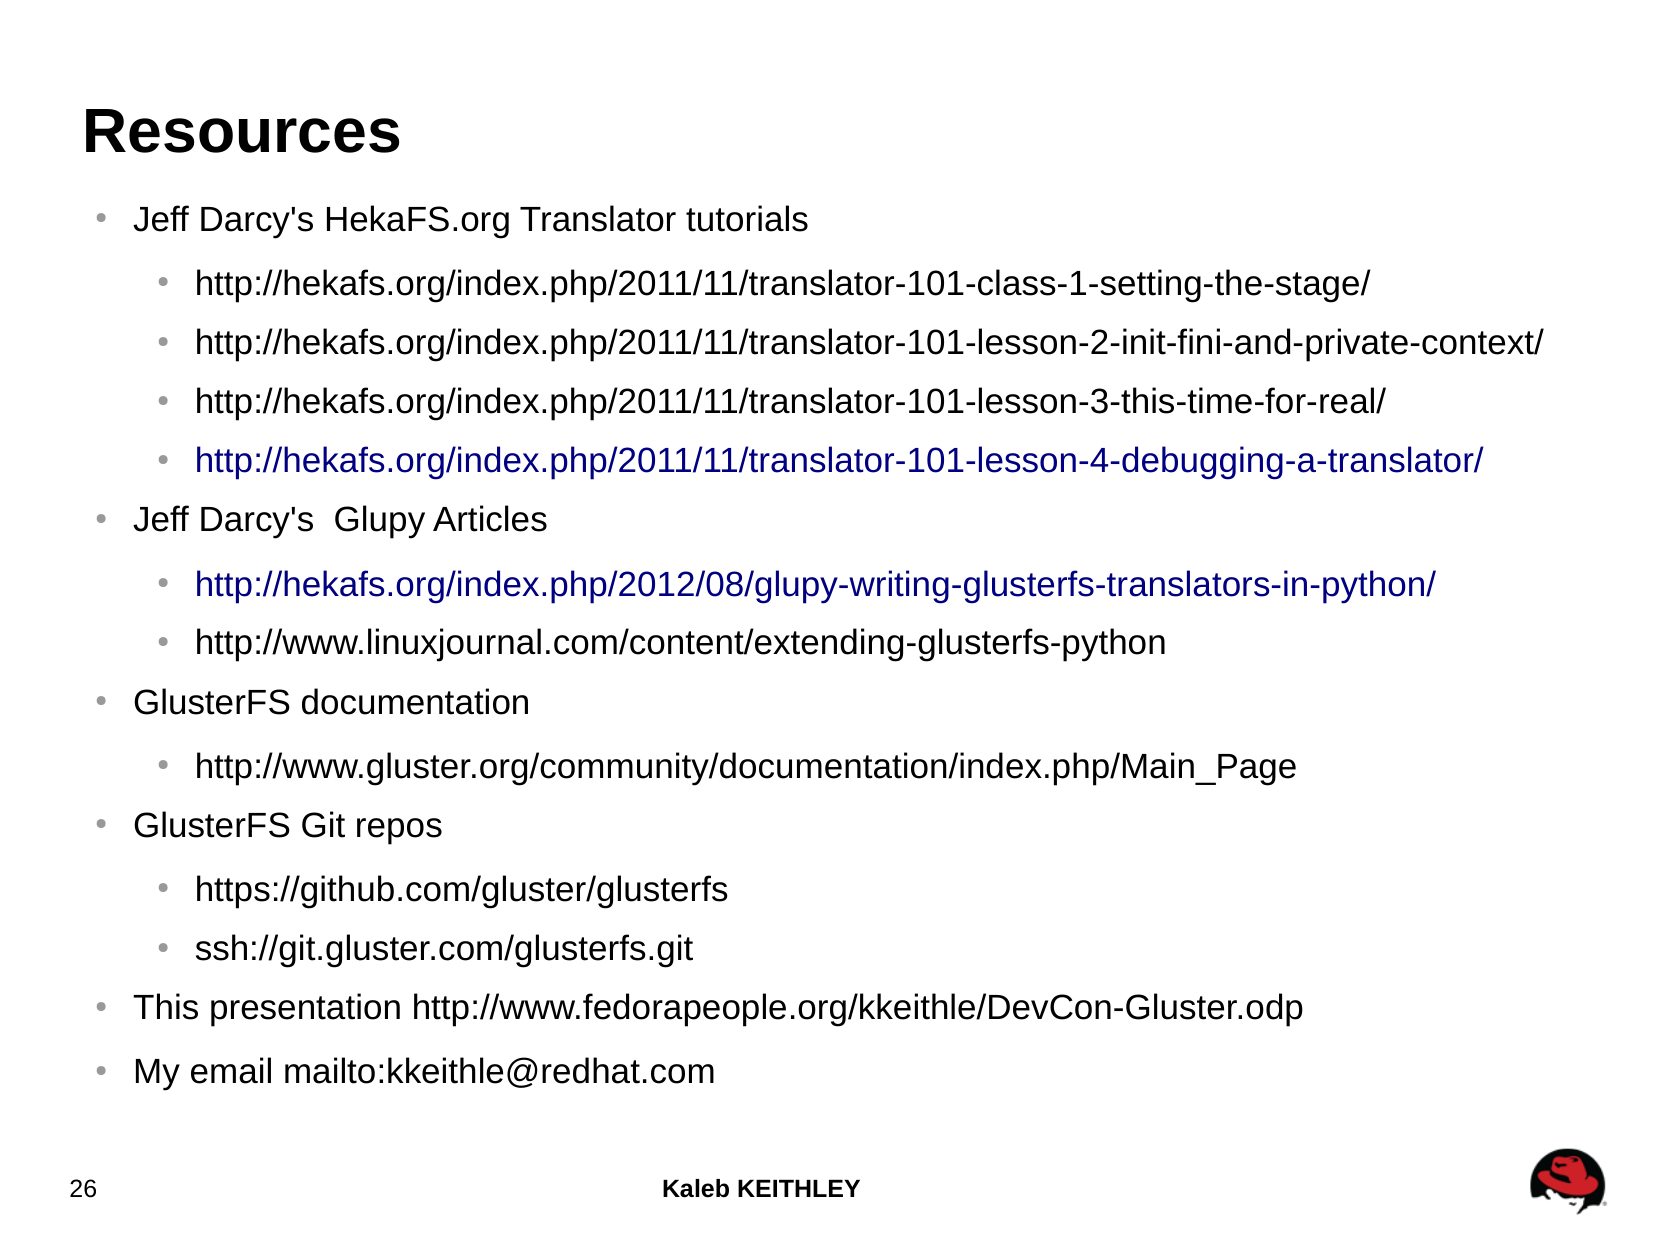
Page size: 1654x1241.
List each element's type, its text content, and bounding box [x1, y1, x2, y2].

title Resources [82, 37, 1571, 199]
list Jeff Darcy's HekaFS.org Translator tutorials http://hekafs.org/index.php/2011/11/translator-101-class-1-setting-the-stage/ http://hekafs.org/index.php/2011/11/translator-101-lesson-2-init-fini-and-private-context/ http://hekafs.org/index.php/2011/11/translator-101-lesson-3-this-time-for-real/ http://hekafs.org/index.php/2011/11/translator-101-lesson-4-debugging-a-translator/ Jeff Darcy's Glupy Articles http://hekafs.org/index.php/2012/08/glupy-writing-glusterfs-translators-in-python/ http://www.linuxjournal.com/content/extending-glusterfs-python GlusterFS documentation http://www.gluster.org/community/documentation/index.php/Main_Page GlusterFS Git repos https://github.com/gluster/glusterfs ssh://git.gluster.com/glusterfs.git This presentation http://www.fedorapeople.org/kkeithle/DevCon-Gluster.odp My email mailto:kkeithle@redhat.com [82, 199, 1621, 1099]
picture [1529, 1146, 1613, 1224]
